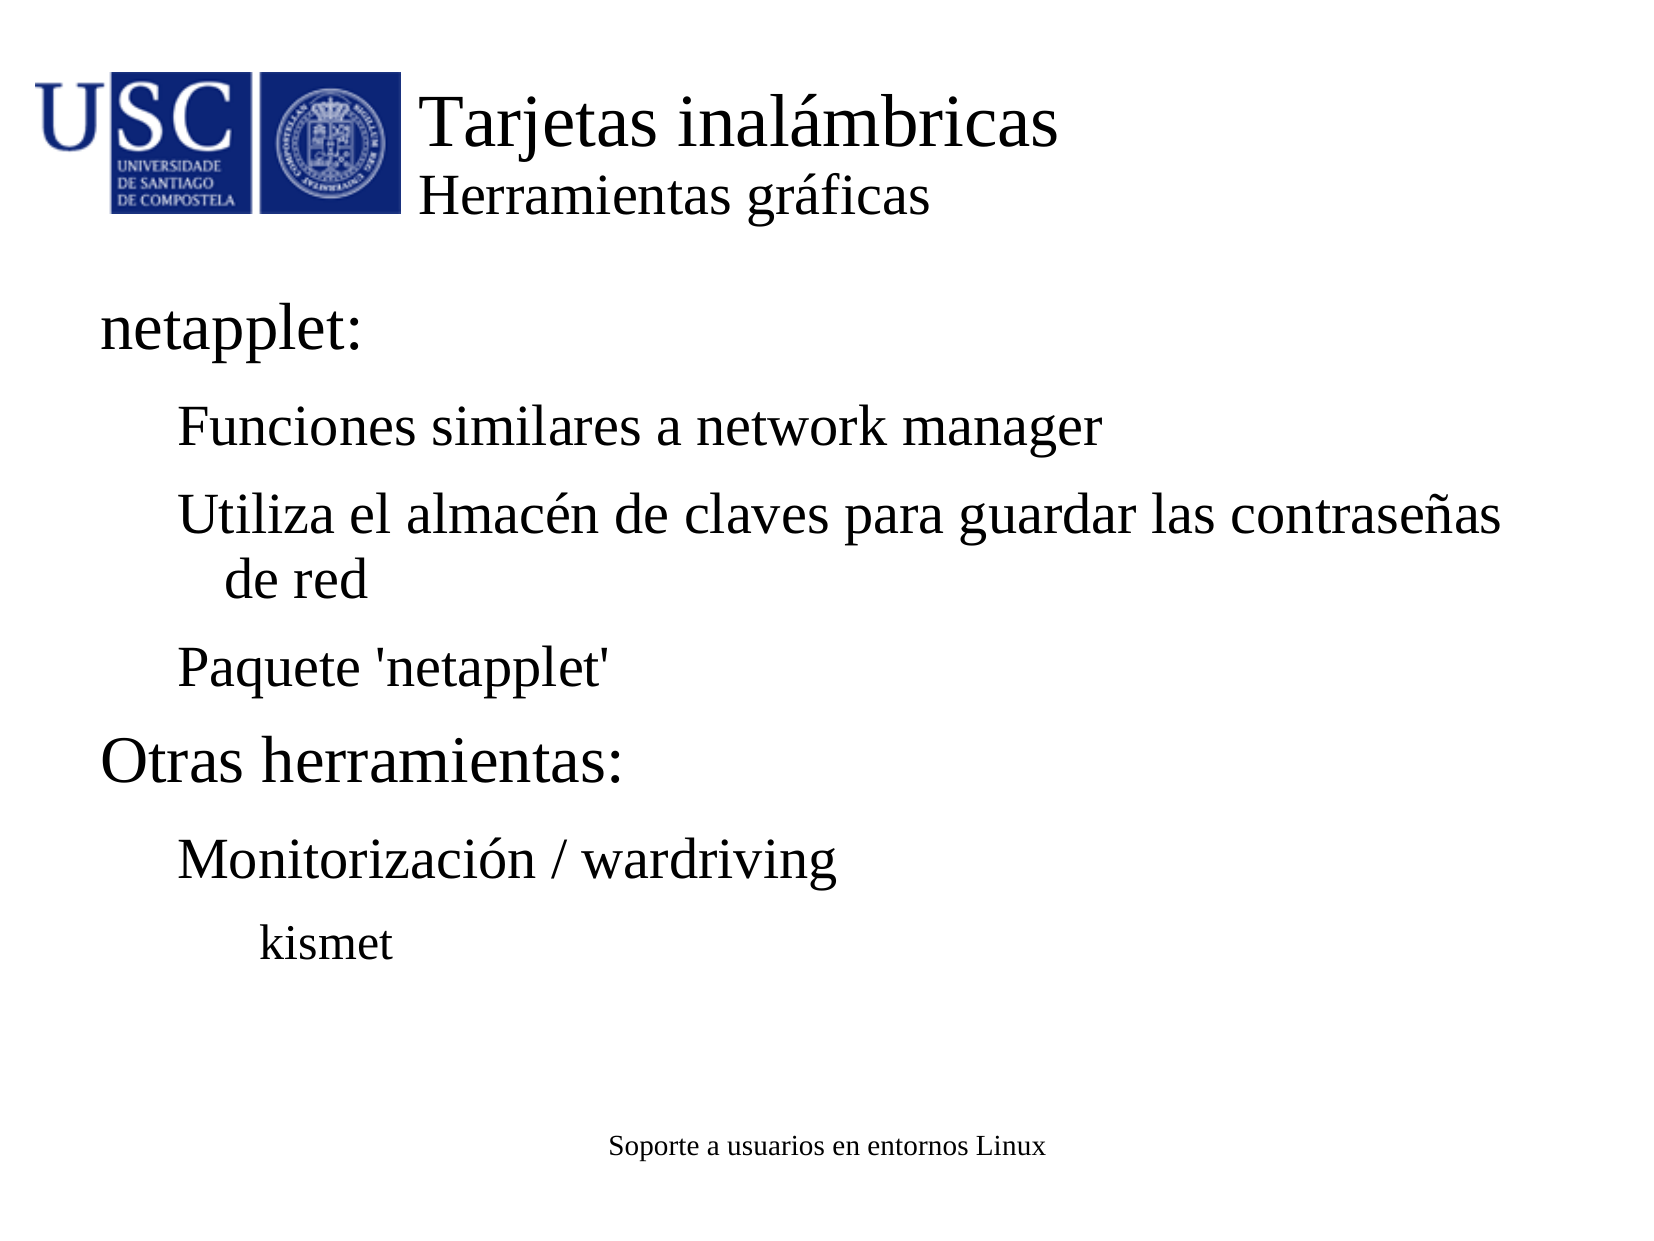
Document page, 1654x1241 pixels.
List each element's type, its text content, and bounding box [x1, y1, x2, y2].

list netapplet: Funciones similares a network manager Utiliza el almacén de claves para guardar las contraseñas de red Paquete 'netapplet' Otras herramientas: Monitorización / wardriving kismet [82, 290, 1571, 1109]
picture [35, 72, 401, 214]
title Tarjetas inalámbricas Herramientas gráficas [418, 49, 1571, 257]
